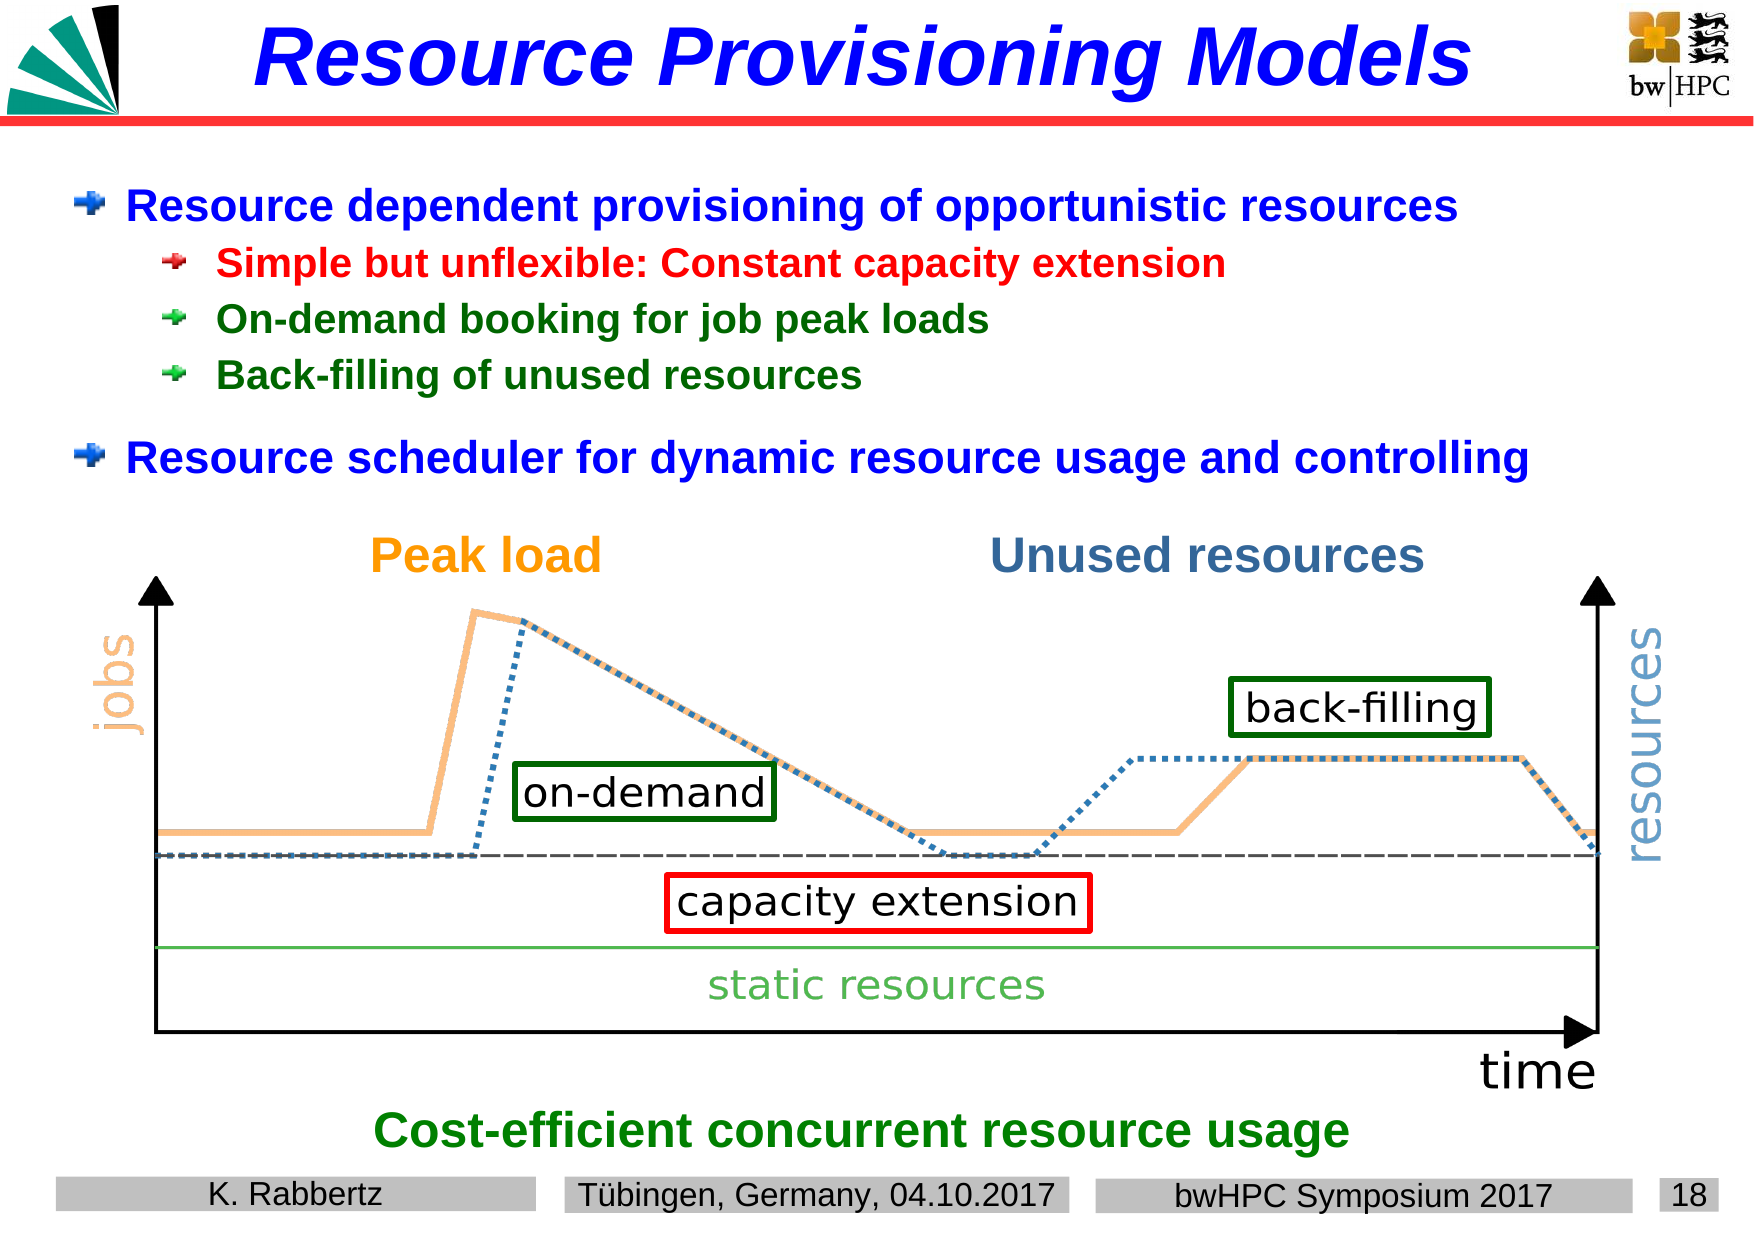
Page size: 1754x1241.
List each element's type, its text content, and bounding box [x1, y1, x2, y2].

text_box Cost-efficient concurrent resource usage [359, 1102, 1395, 1159]
picture [93, 576, 1661, 1089]
list Resource dependent provisioning of opportunistic resources Simple but unflexible: Constant capacity extension On-demand booking for job peak loads Back-filling of unused resources Resource scheduler for dynamic resource usage and controlling [74, 175, 1680, 481]
picture [1617, 3, 1740, 115]
text_box Unused resources [978, 520, 1438, 590]
picture [7, 5, 119, 116]
title Resource Provisioning Models [123, 0, 1606, 114]
text_box Peak load [357, 520, 616, 590]
